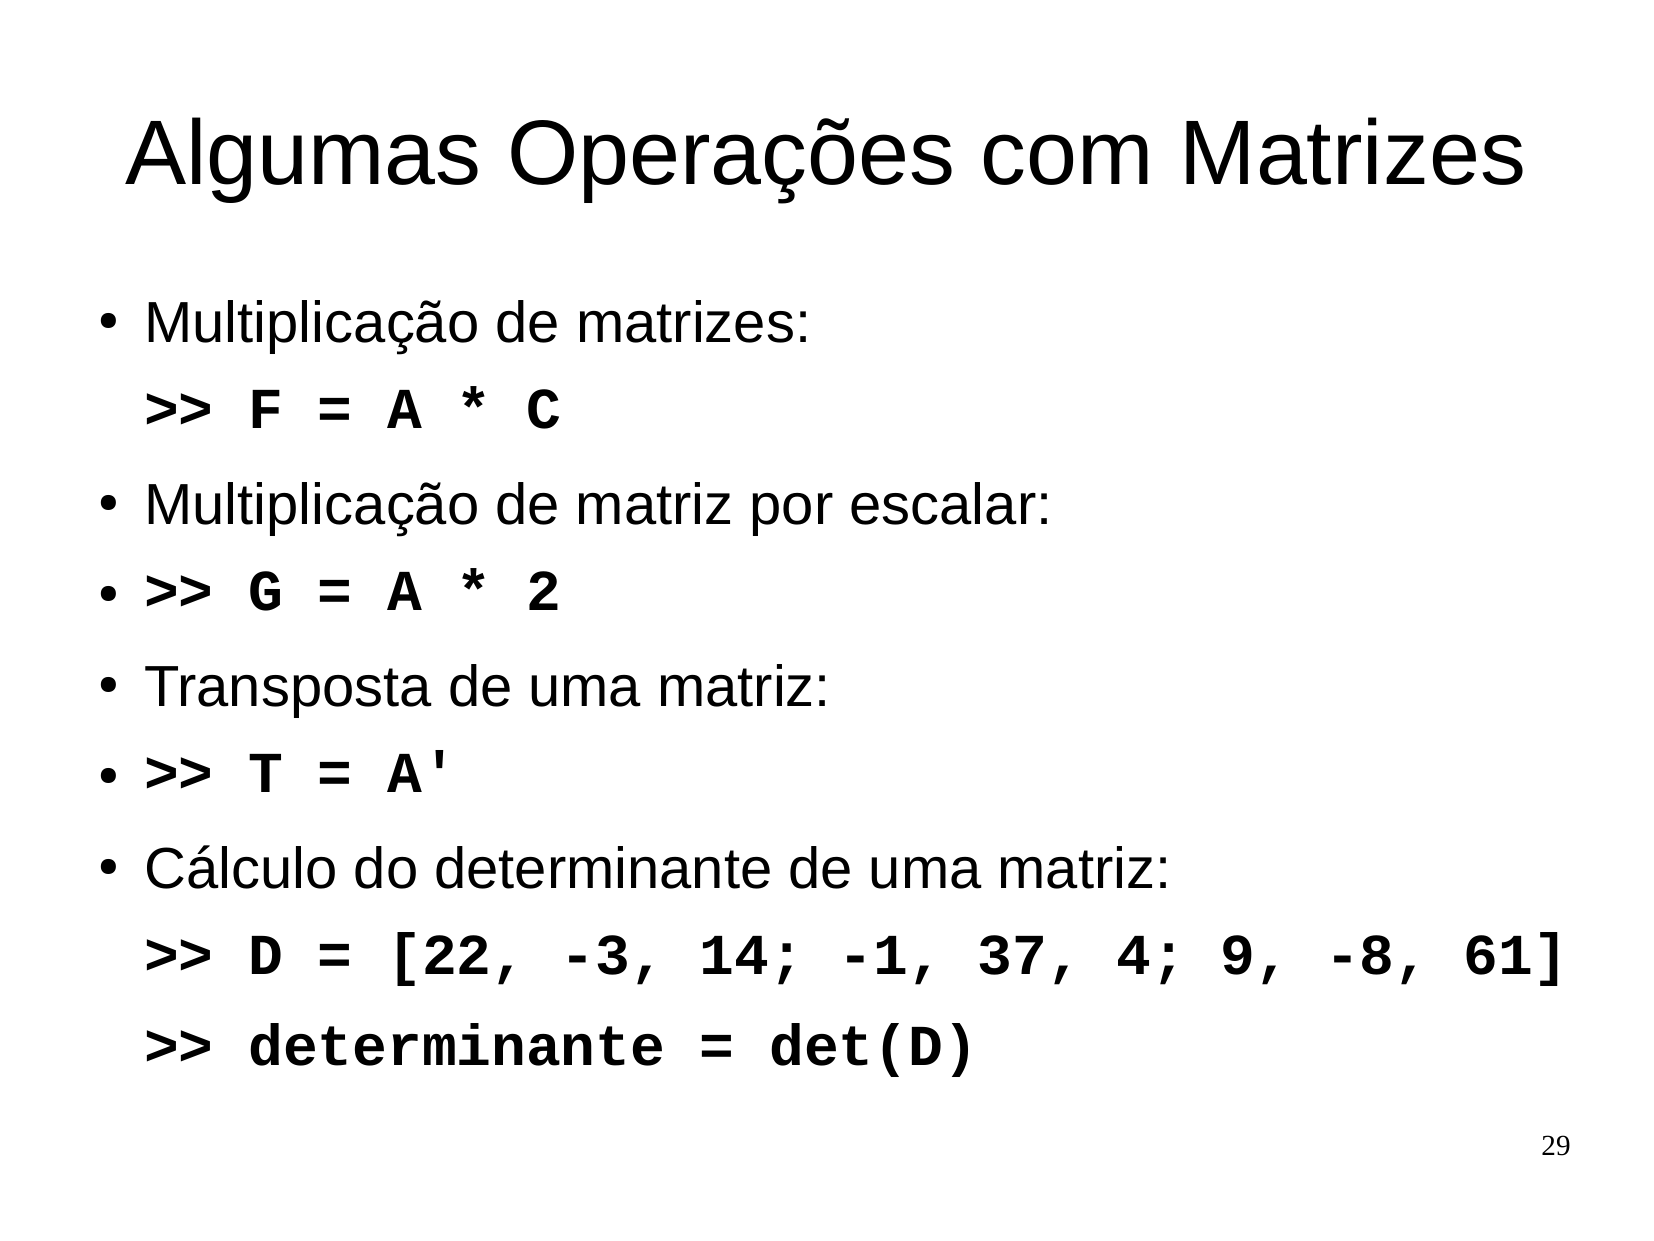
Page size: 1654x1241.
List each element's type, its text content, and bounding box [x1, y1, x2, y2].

list Multiplicação de matrizes: >> F = A * C Multiplicação de matriz por escalar: >> G = A * 2 Transposta de uma matriz: >> T = A' Cálculo do determinante de uma matriz: >> D = [22, -3, 14; -1, 37, 4; 9, -8, 61] >> determinante = det(D) [82, 290, 1571, 1146]
title Algumas Operações com Matrizes [82, 49, 1571, 257]
